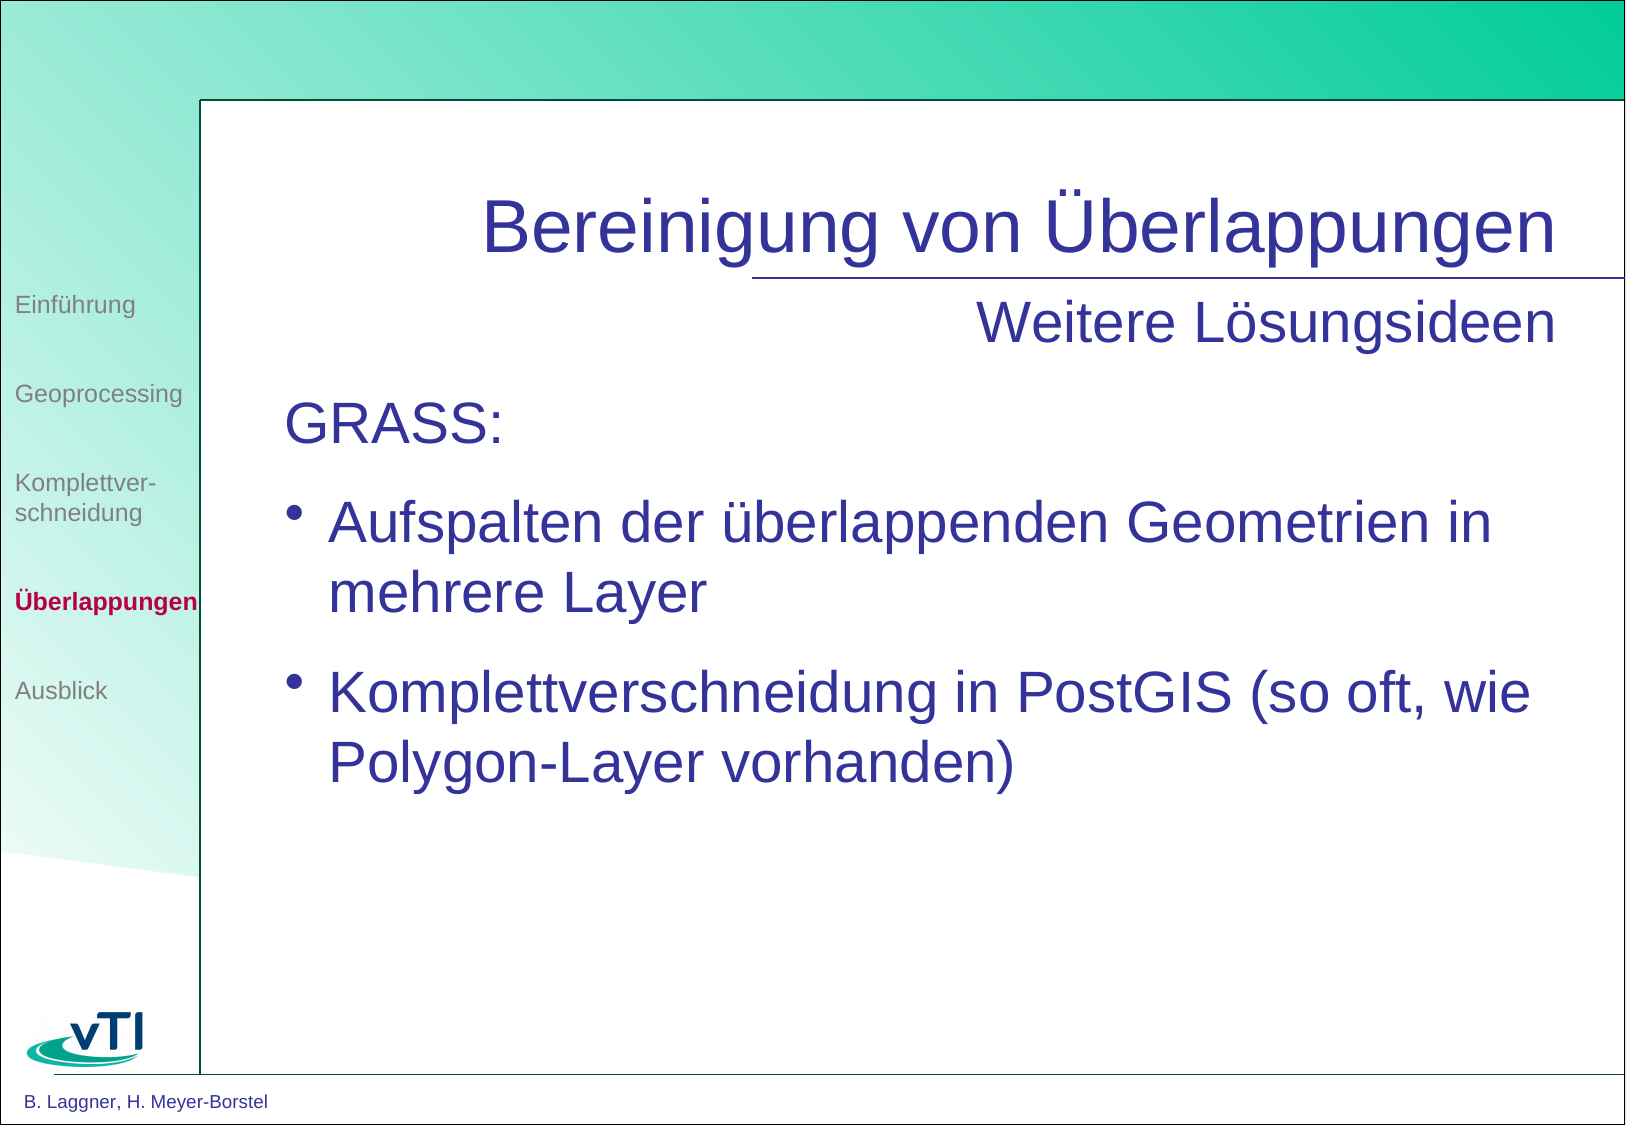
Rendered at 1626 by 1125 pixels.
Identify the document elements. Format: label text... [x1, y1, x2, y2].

text_box GRASS: Aufspalten der überlappenden Geometrien in mehrere Layer Komplettverschneidung in PostGIS (so oft, wie Polygon-Layer vorhanden) [269, 377, 1601, 813]
text_box Einführung Geoprocessing Komplettver-schneidung Überlappungen Ausblick [0, 281, 224, 747]
picture [26, 1011, 145, 1068]
text_box Bereinigung von Überlappungen [465, 170, 1573, 276]
text_box Weitere Lösungsideen [961, 276, 1573, 362]
